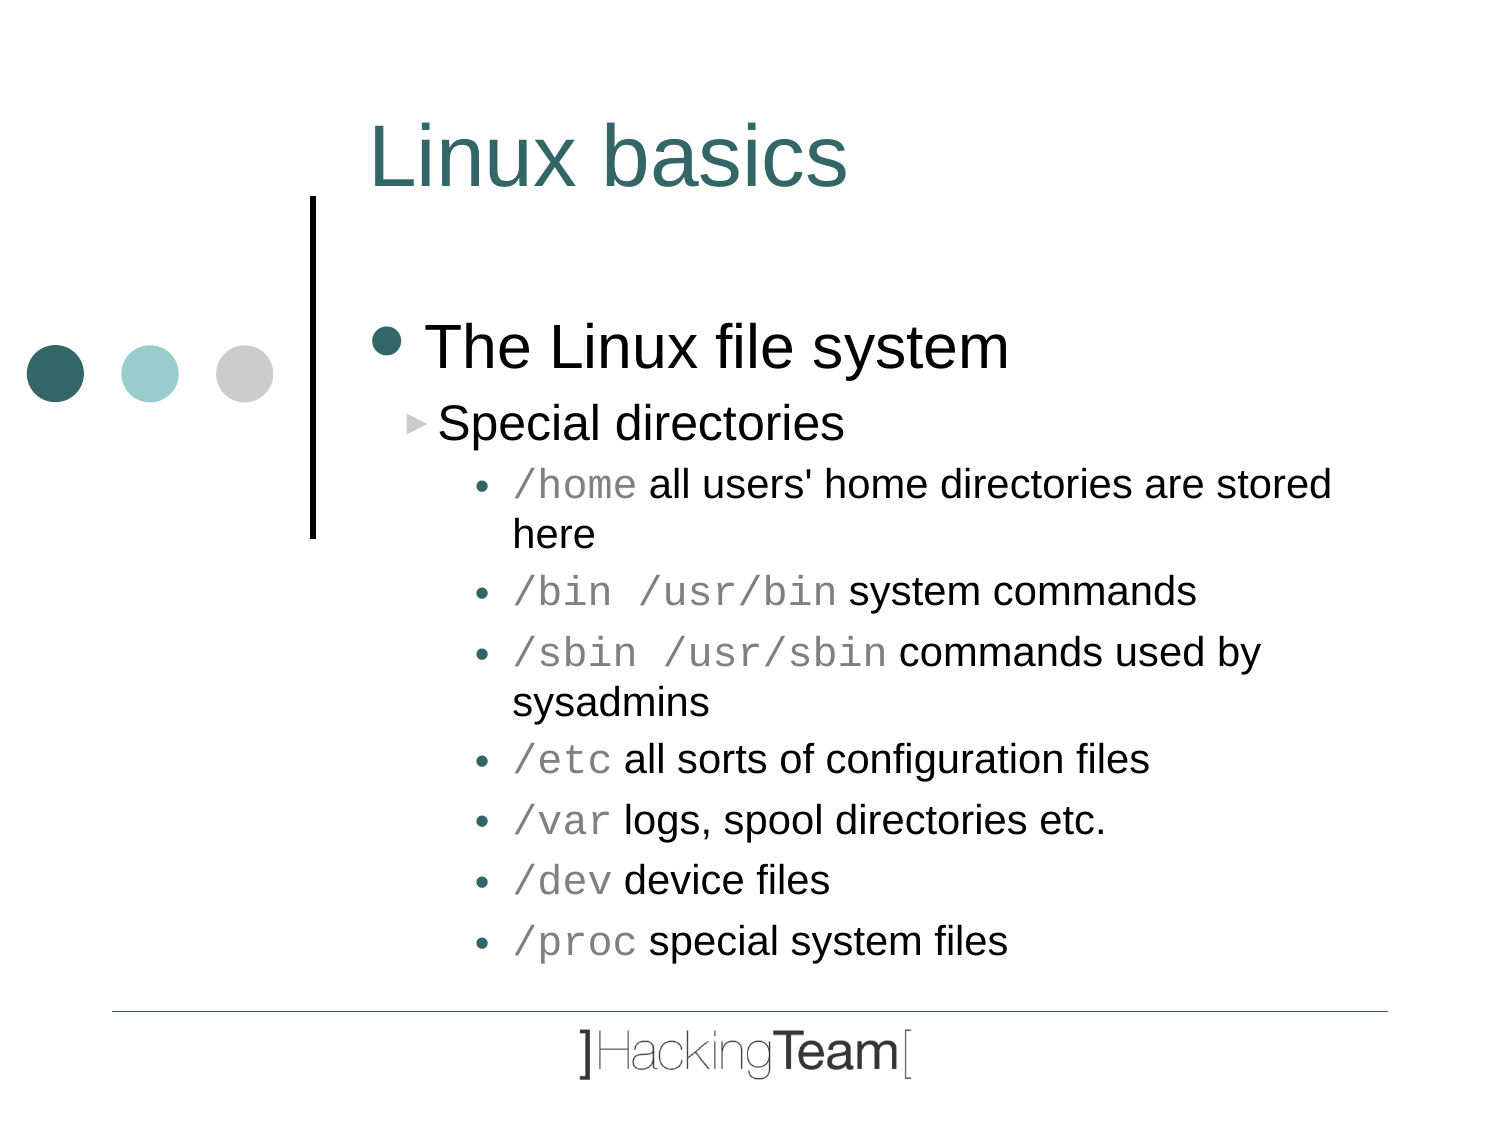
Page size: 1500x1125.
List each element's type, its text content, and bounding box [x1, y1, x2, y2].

picture [574, 1041, 916, 1084]
list The Linux file system Special directories /home all users' home directories are stored here /bin /usr/bin system commands /sbin /usr/sbin commands used by sysadmins /etc all sorts of configuration files /var logs, spool directories etc. /dev device files /proc special system files [249, 312, 1401, 1041]
title Linux basics [249, 38, 1401, 275]
